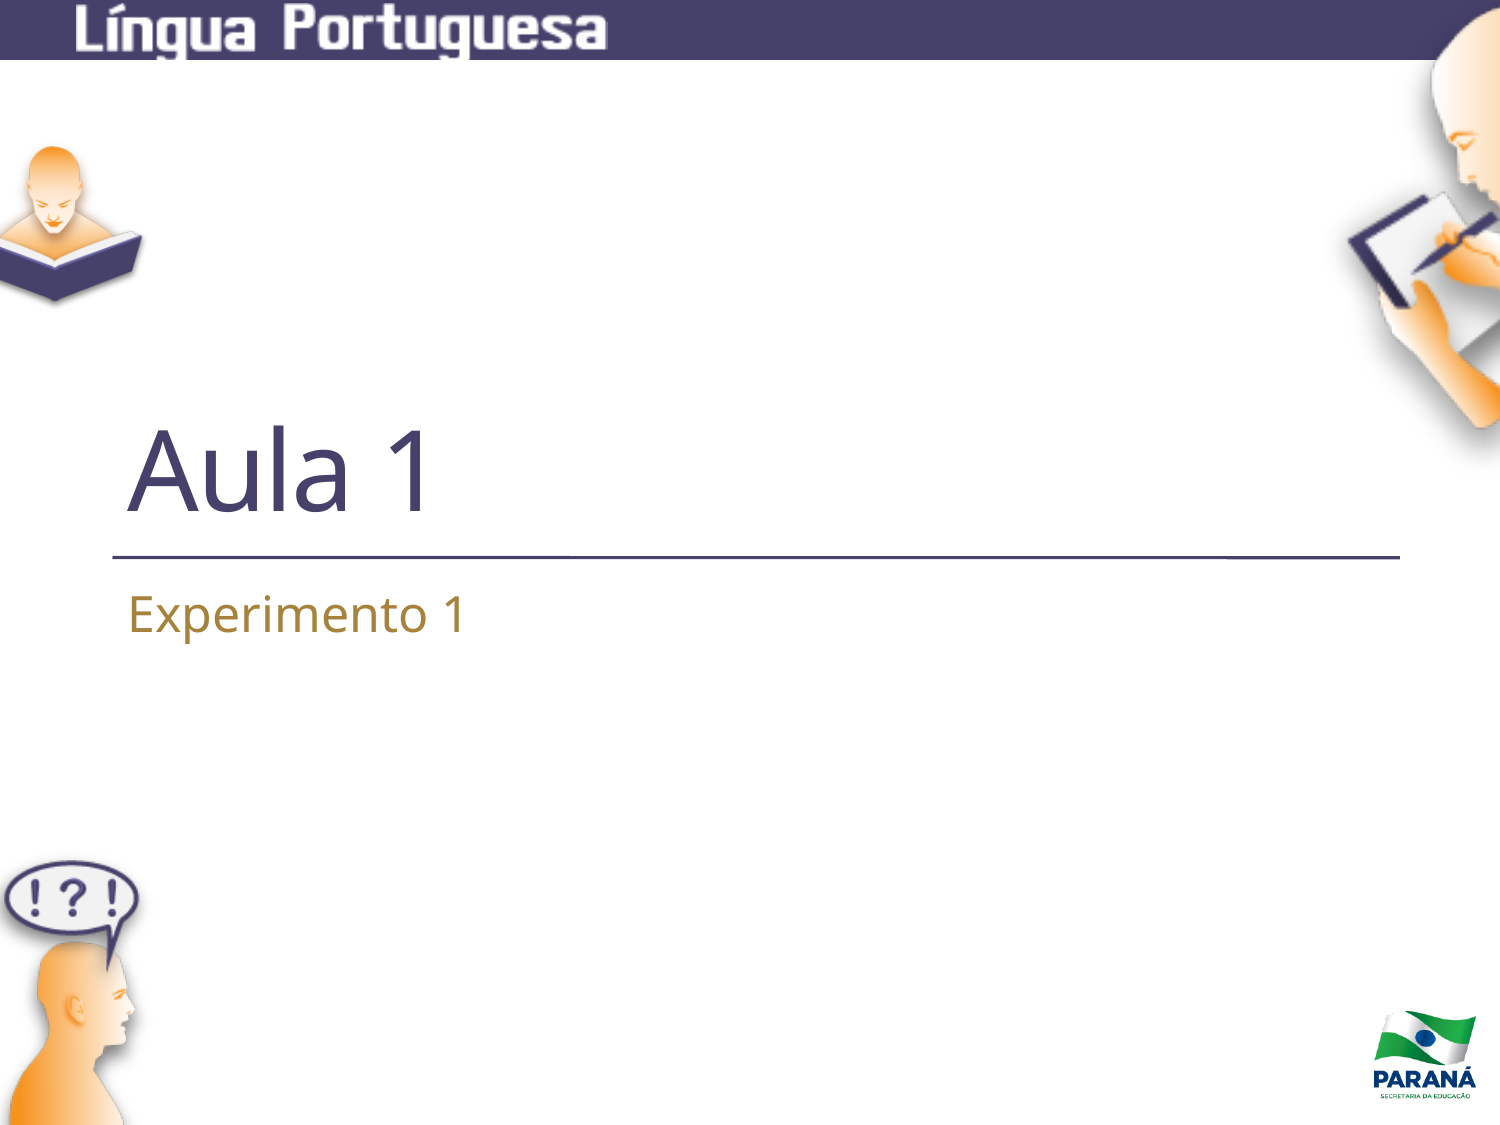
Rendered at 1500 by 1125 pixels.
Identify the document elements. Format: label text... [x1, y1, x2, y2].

picture [1301, 0, 1500, 492]
subtitle Experimento 1 [112, 575, 1163, 863]
picture [0, 137, 152, 314]
picture [0, 846, 160, 1125]
title Aula 1 [112, 224, 1400, 542]
picture [76, 3, 608, 67]
picture [1374, 1011, 1476, 1099]
